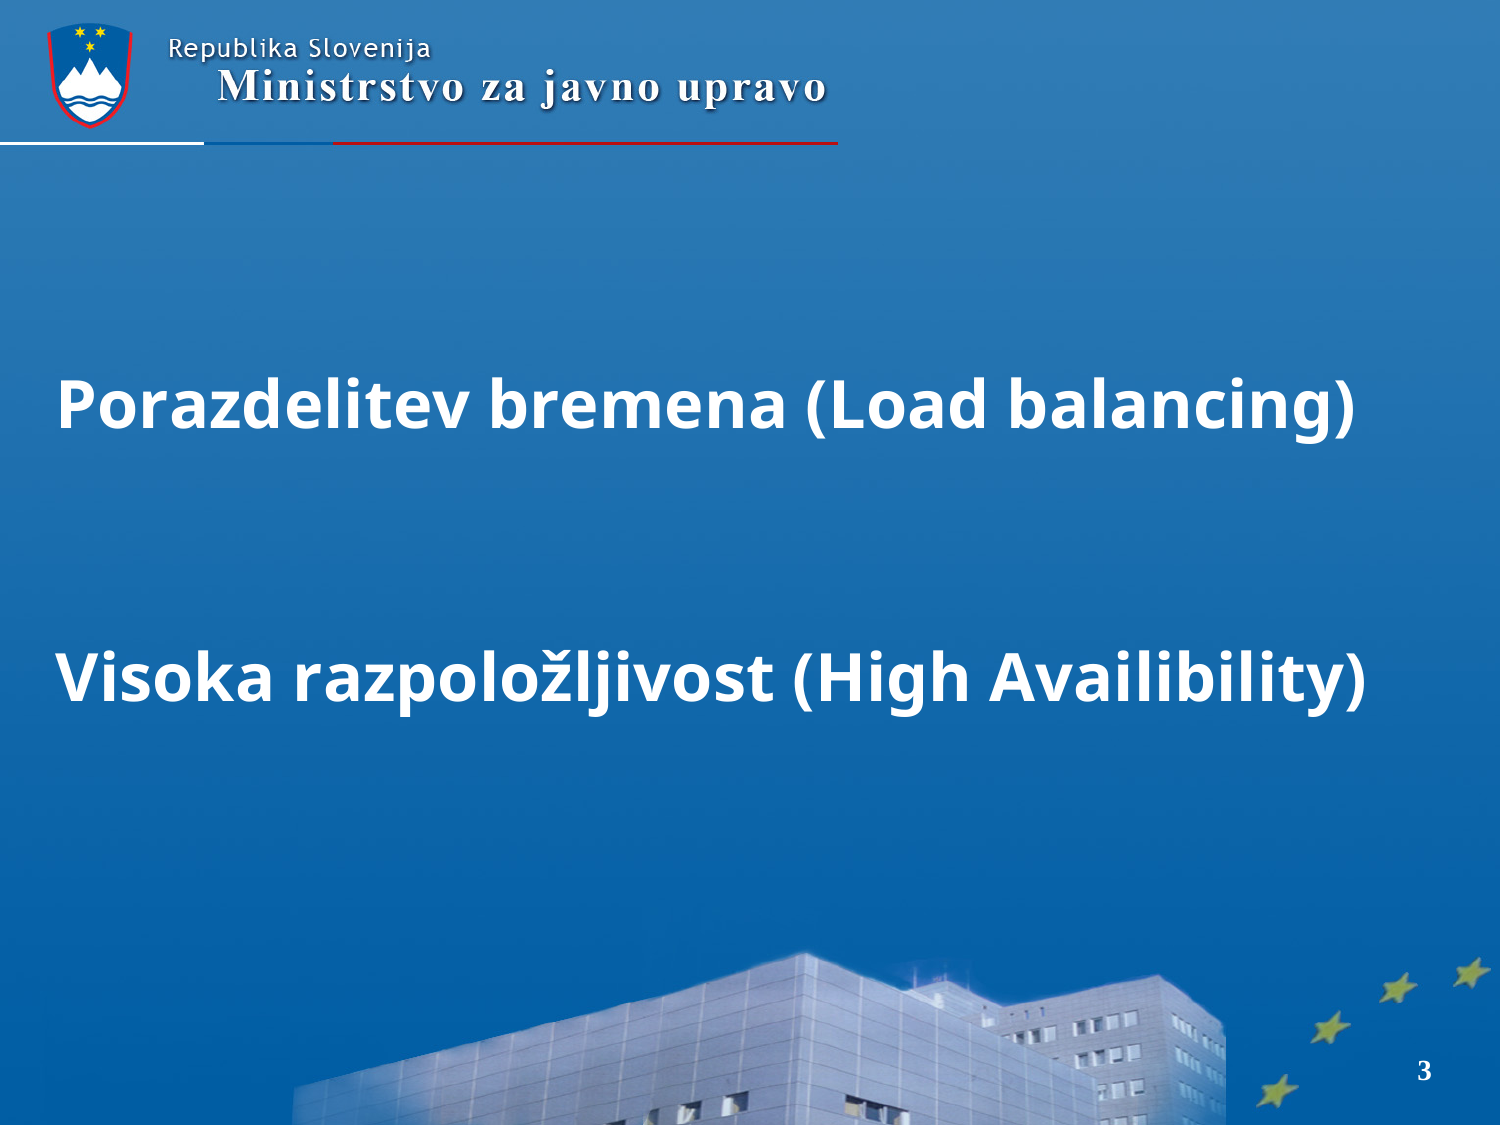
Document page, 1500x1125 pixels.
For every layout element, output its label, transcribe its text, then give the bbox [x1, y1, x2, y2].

picture [0, 0, 1500, 1125]
title Porazdelitev bremena (Load balancing) Visoka razpoložljivost (High Availibility) [41, 350, 1465, 889]
